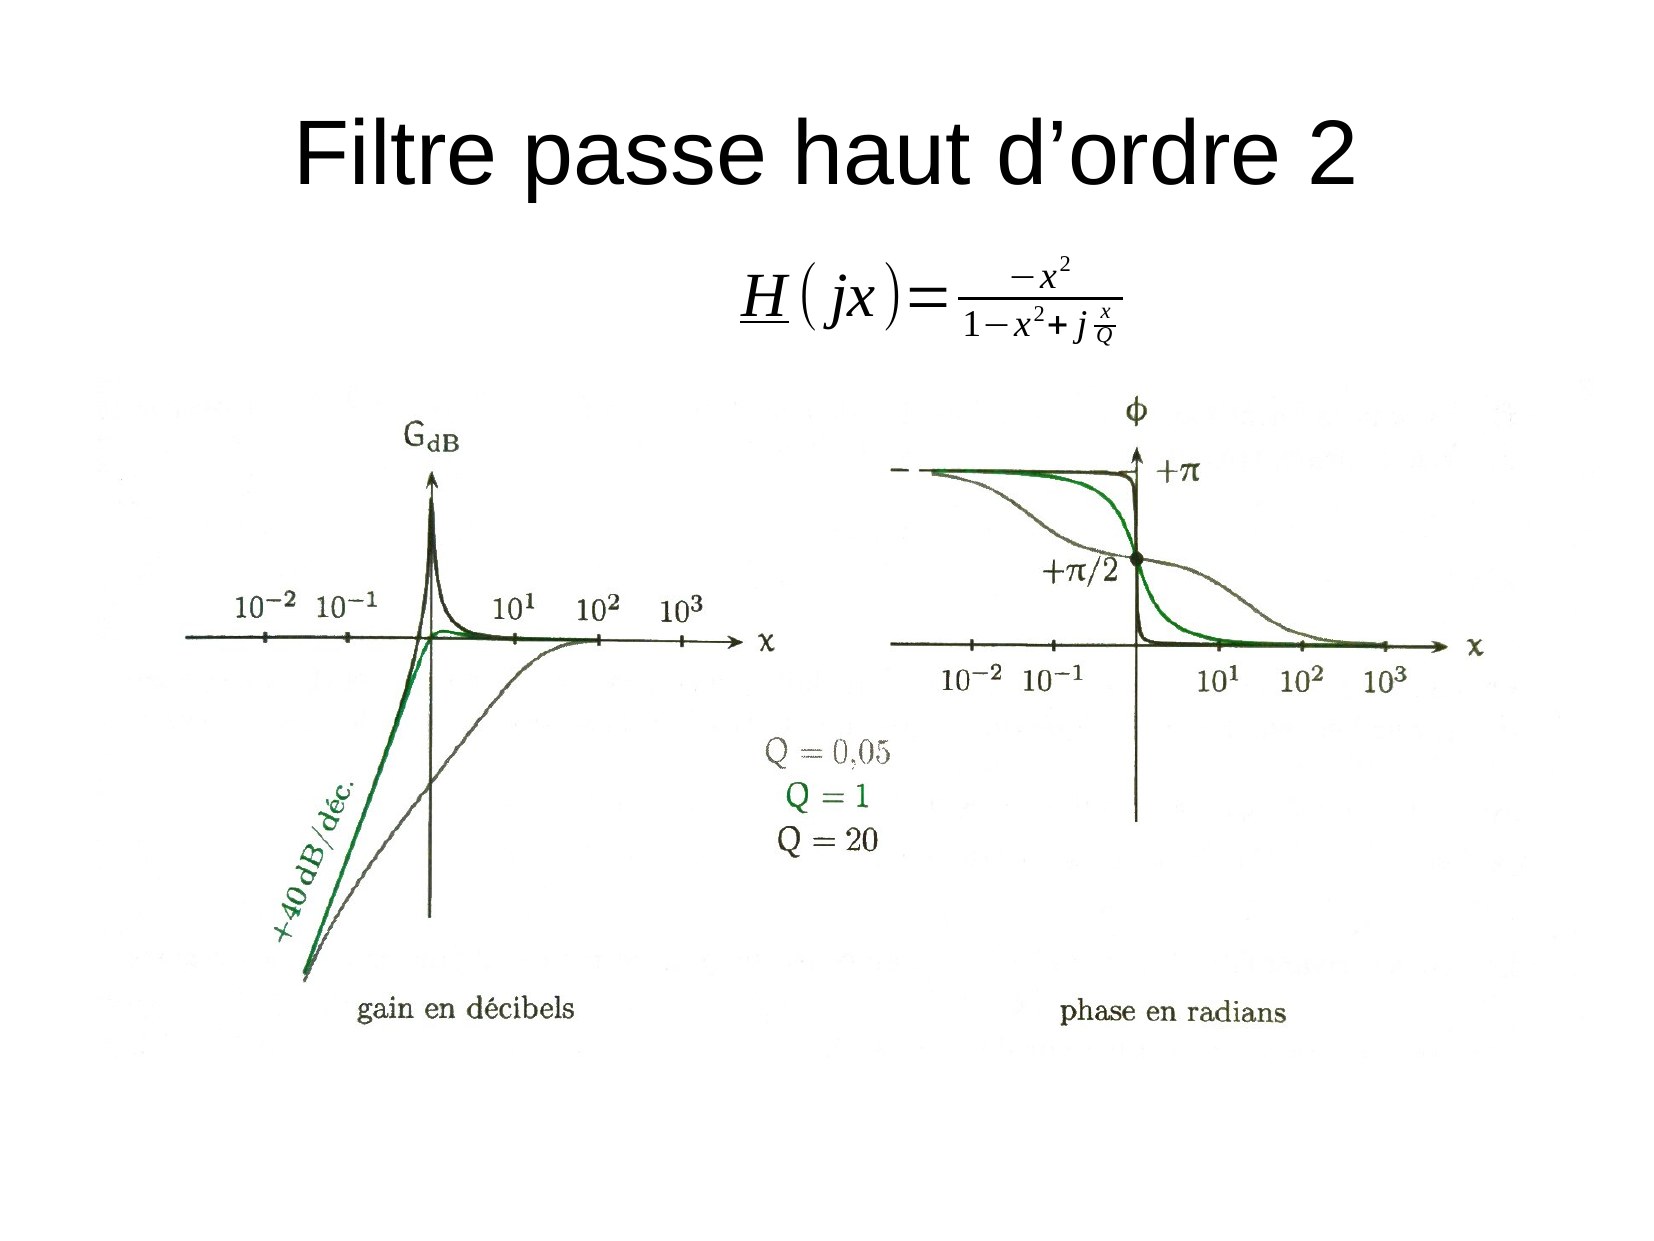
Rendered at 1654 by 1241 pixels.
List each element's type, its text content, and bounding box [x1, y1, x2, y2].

title Filtre passe haut d’ordre 2 [82, 49, 1571, 257]
chart [728, 256, 1133, 348]
picture [97, 377, 1595, 1058]
